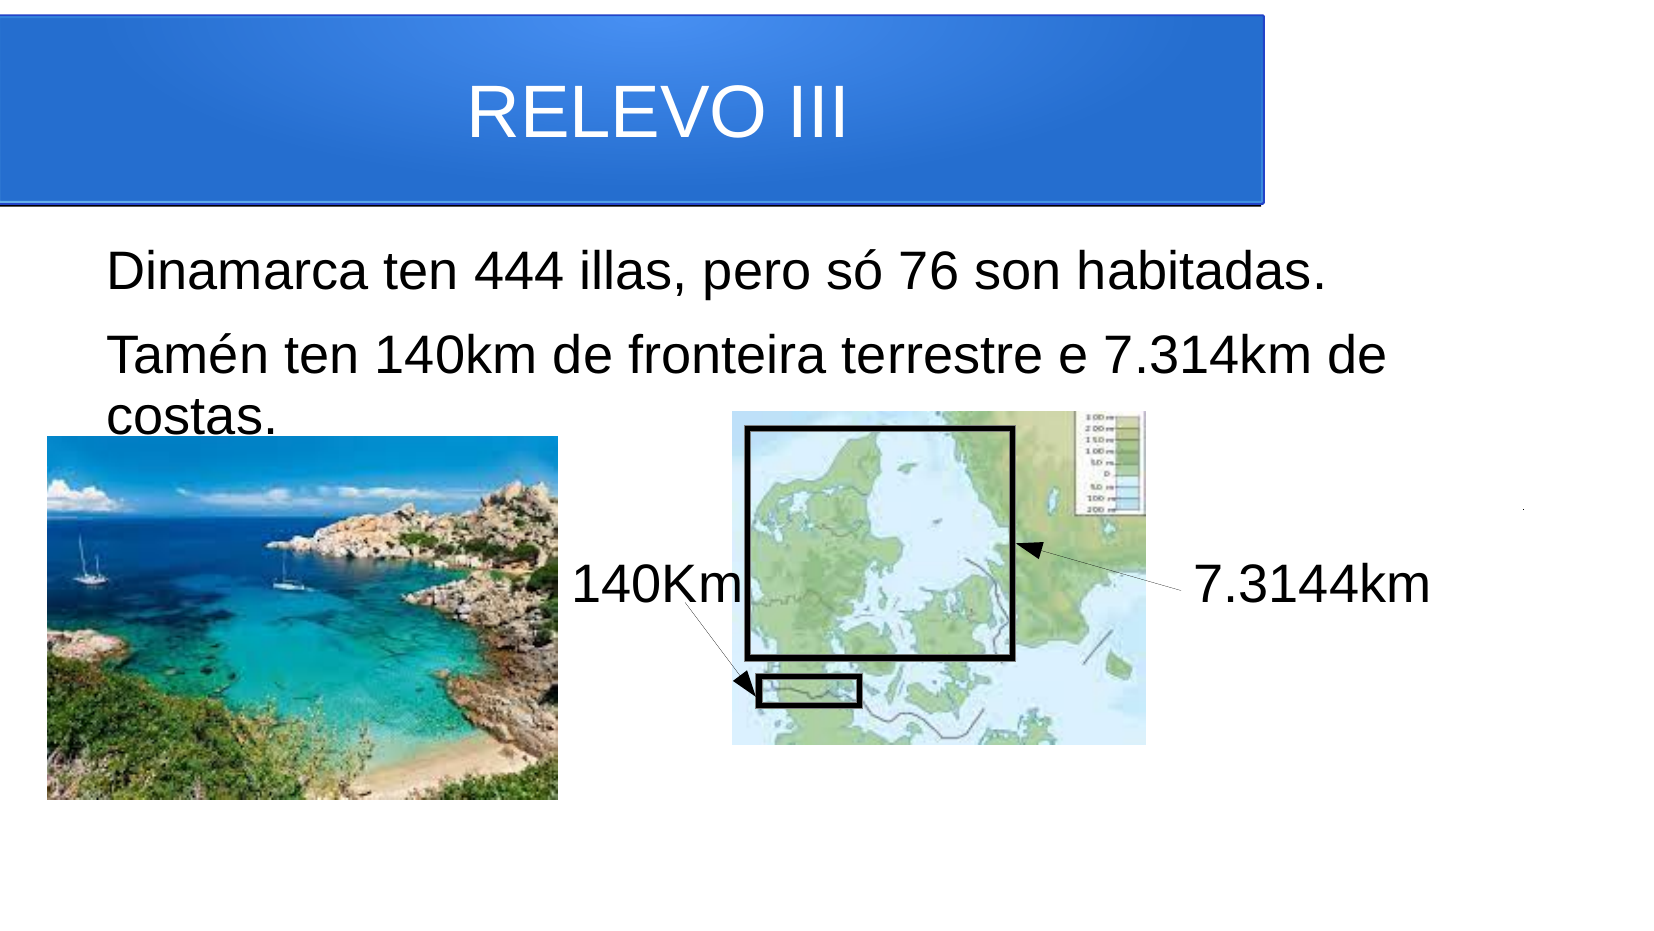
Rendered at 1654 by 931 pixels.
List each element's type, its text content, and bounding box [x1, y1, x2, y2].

list Dinamarca ten 444 illas, pero só 76 son habitadas. Tamén ten 140km de fronteira terrestre e 7.314km de costas. 140Km 7.3144km [35, 240, 1524, 780]
title RELEVO III [82, 35, 1235, 189]
text_box [744, 425, 1016, 662]
picture [47, 780, 558, 800]
